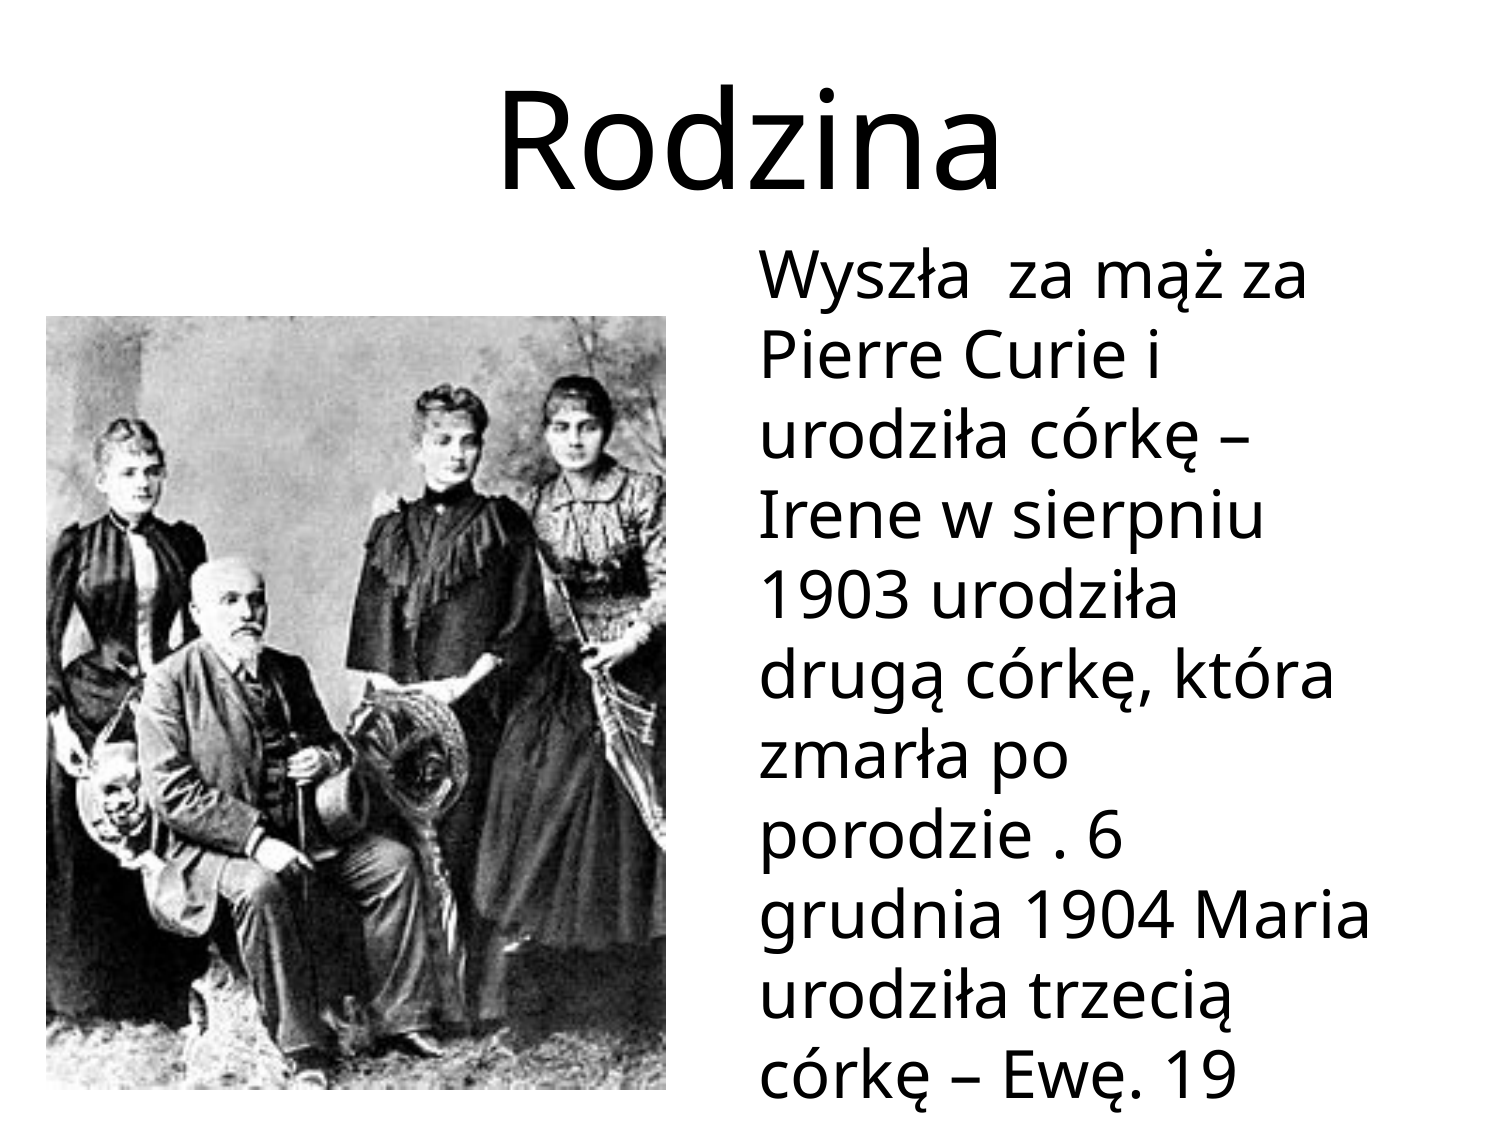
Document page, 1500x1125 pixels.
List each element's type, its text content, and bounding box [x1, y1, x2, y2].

picture [46, 316, 666, 1090]
text_box Wyszła za mąż za Pierre Curie i urodziła córkę – Irene w sierpniu 1903 urodziła drugą córkę, która zmarła po porodzie . 6 grudnia 1904 Maria urodziła trzecią córkę – Ewę. 19 kwietnia 1906 zginął jej mąż w wypadku – został potrącony przez konny wóz ciężarowy. [744, 224, 1401, 1125]
title Rodzina [75, 45, 1425, 233]
